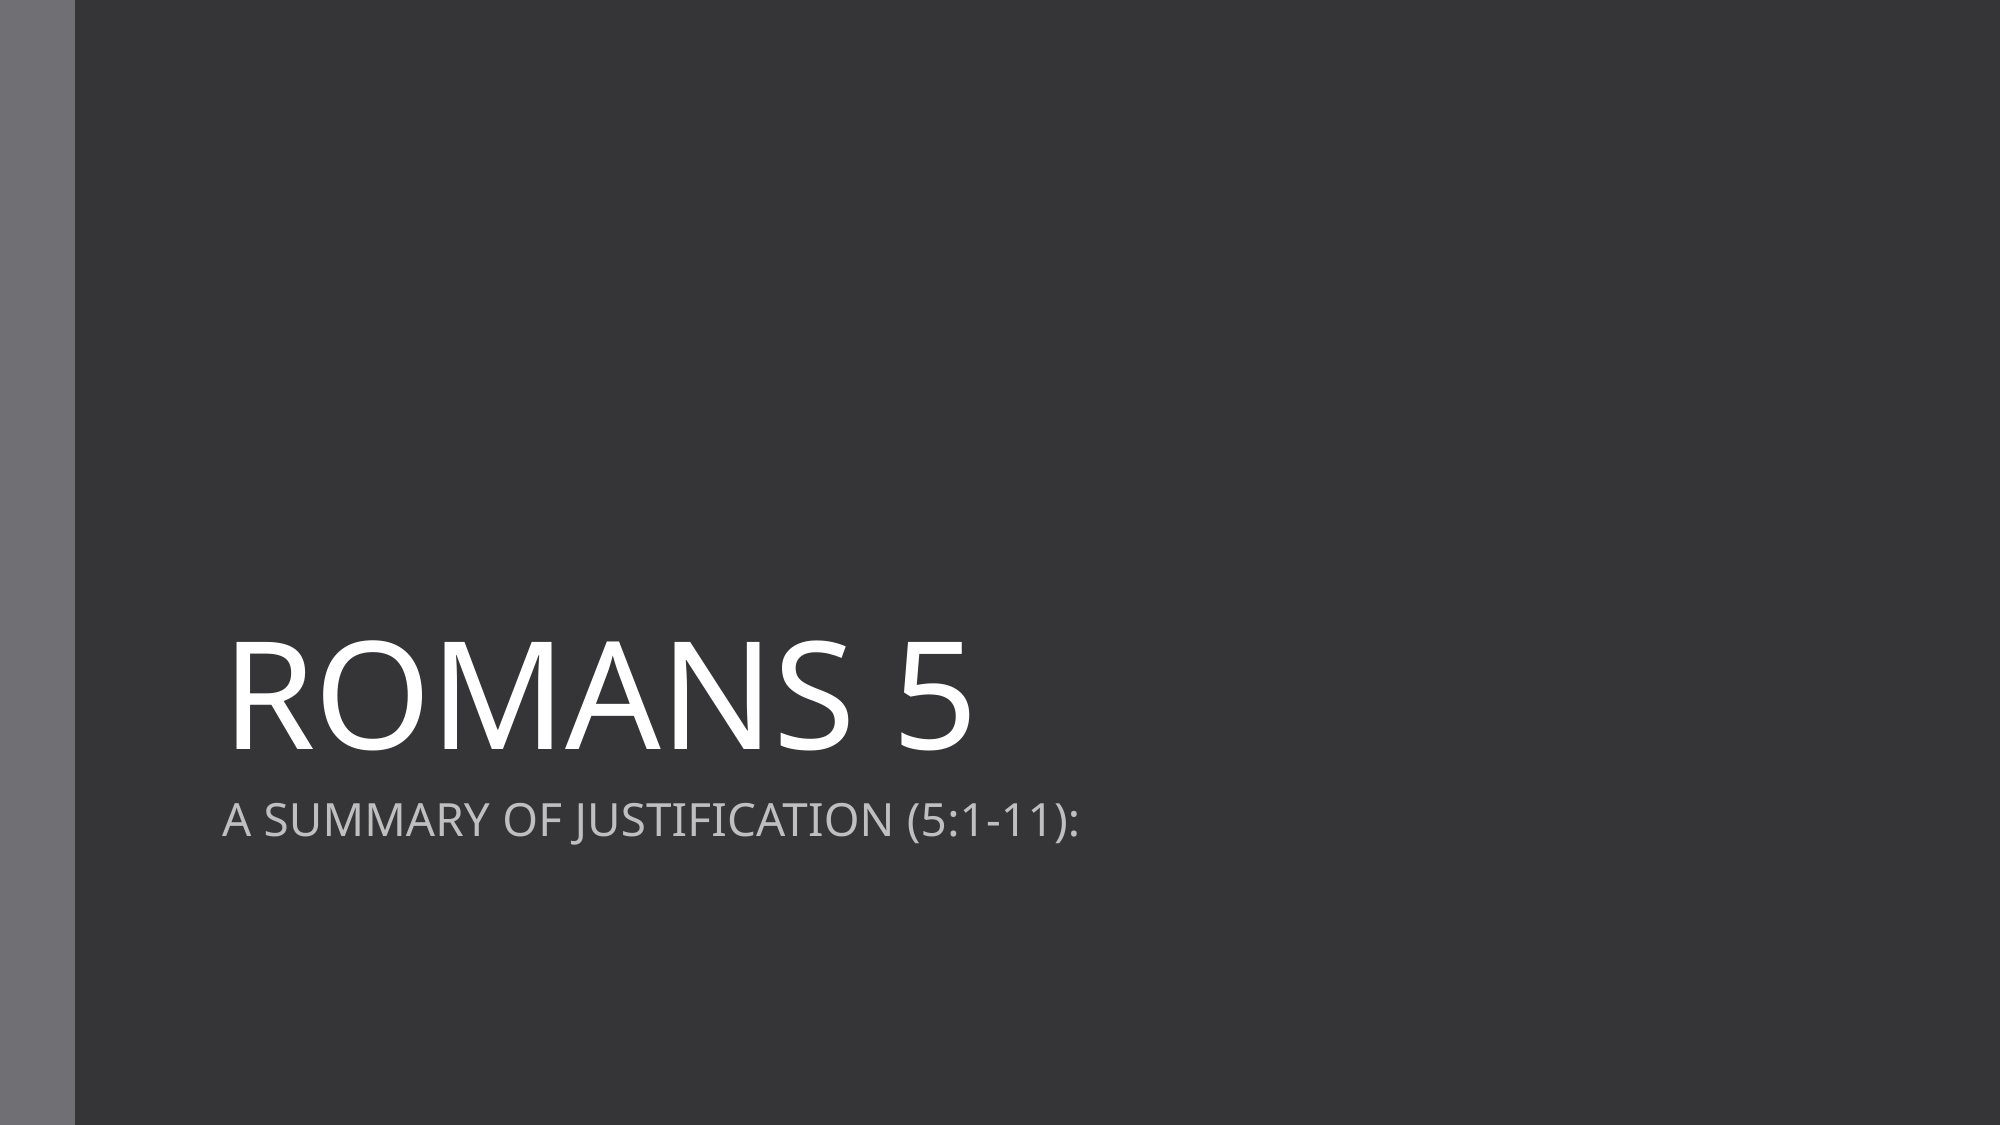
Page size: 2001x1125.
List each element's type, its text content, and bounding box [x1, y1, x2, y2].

title ROMANS 5 [206, 124, 1752, 787]
subtitle A SUMMARY OF JUSTIFICATION (5:1-11): [206, 787, 1752, 1066]
